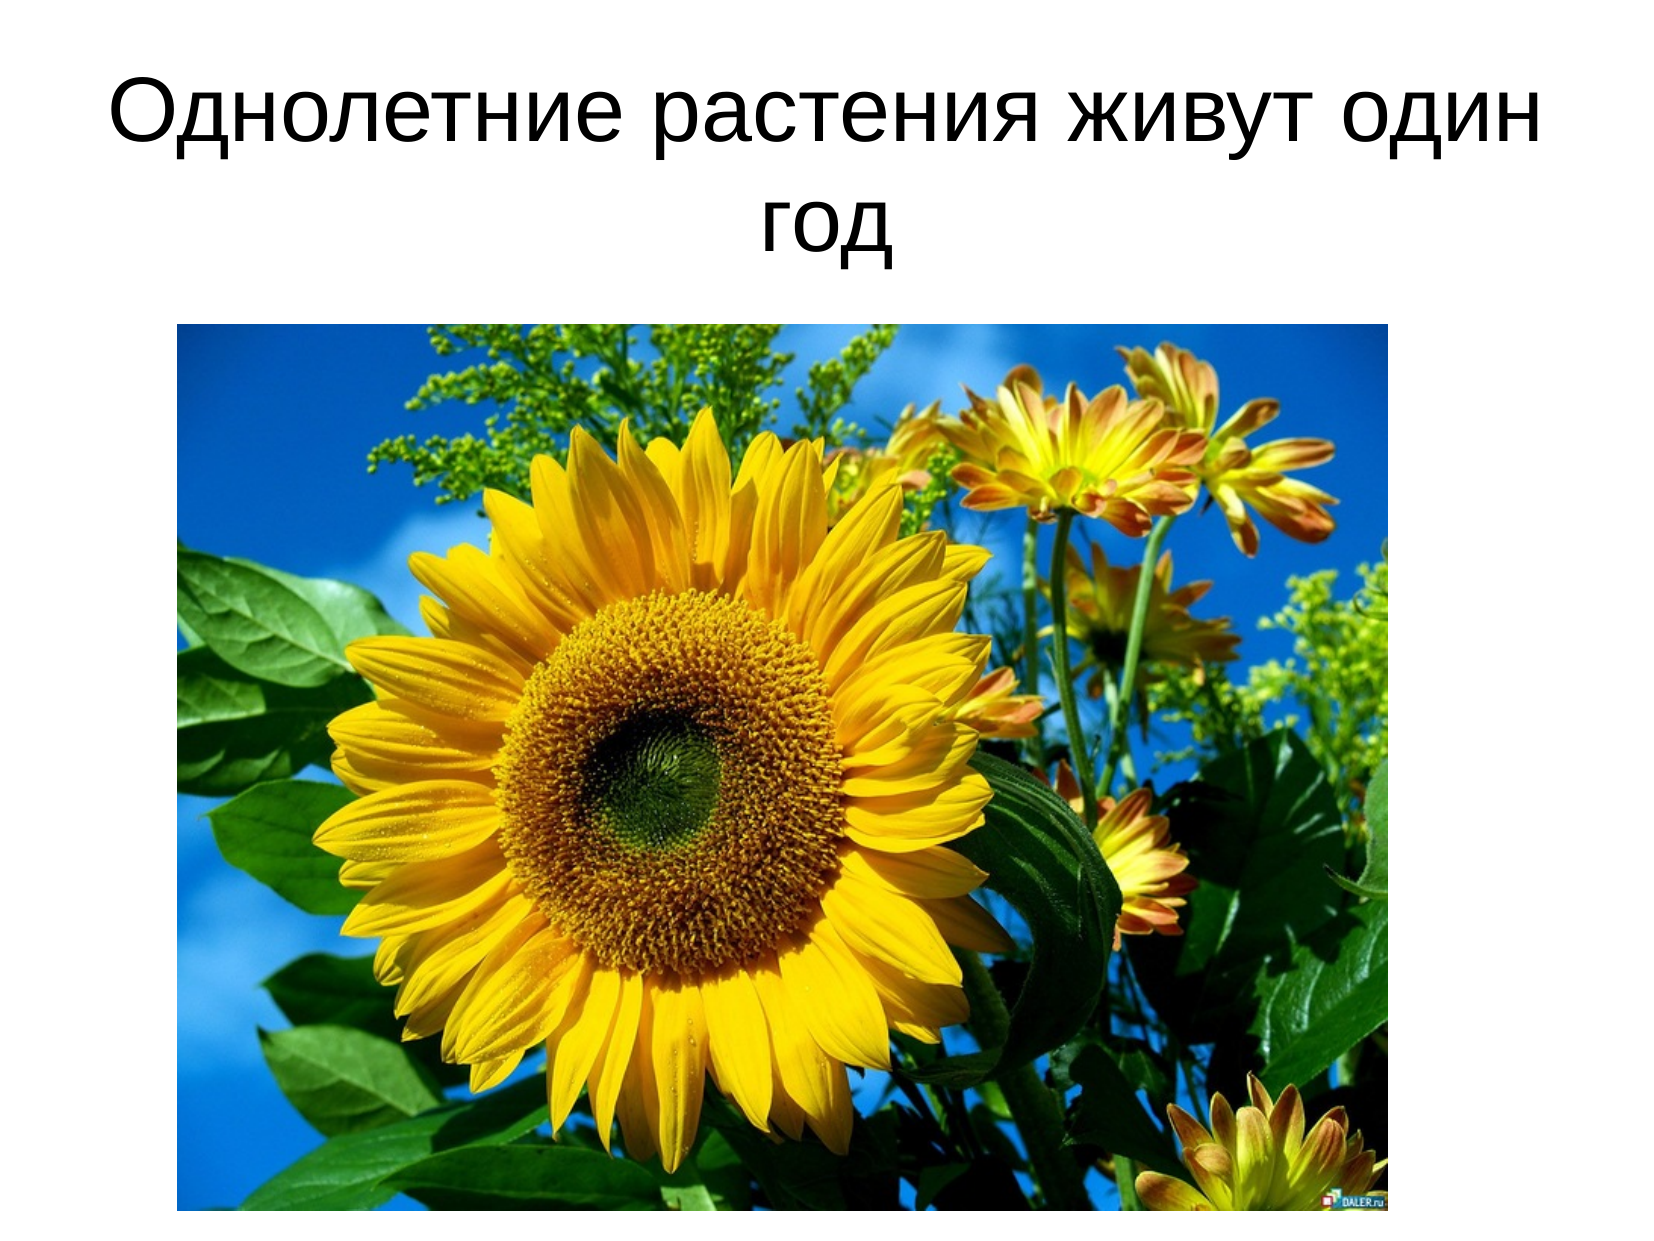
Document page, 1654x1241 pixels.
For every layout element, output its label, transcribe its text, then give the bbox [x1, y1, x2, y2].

title Однолетние растения живут один год [82, 49, 1571, 257]
picture [177, 324, 1388, 1211]
